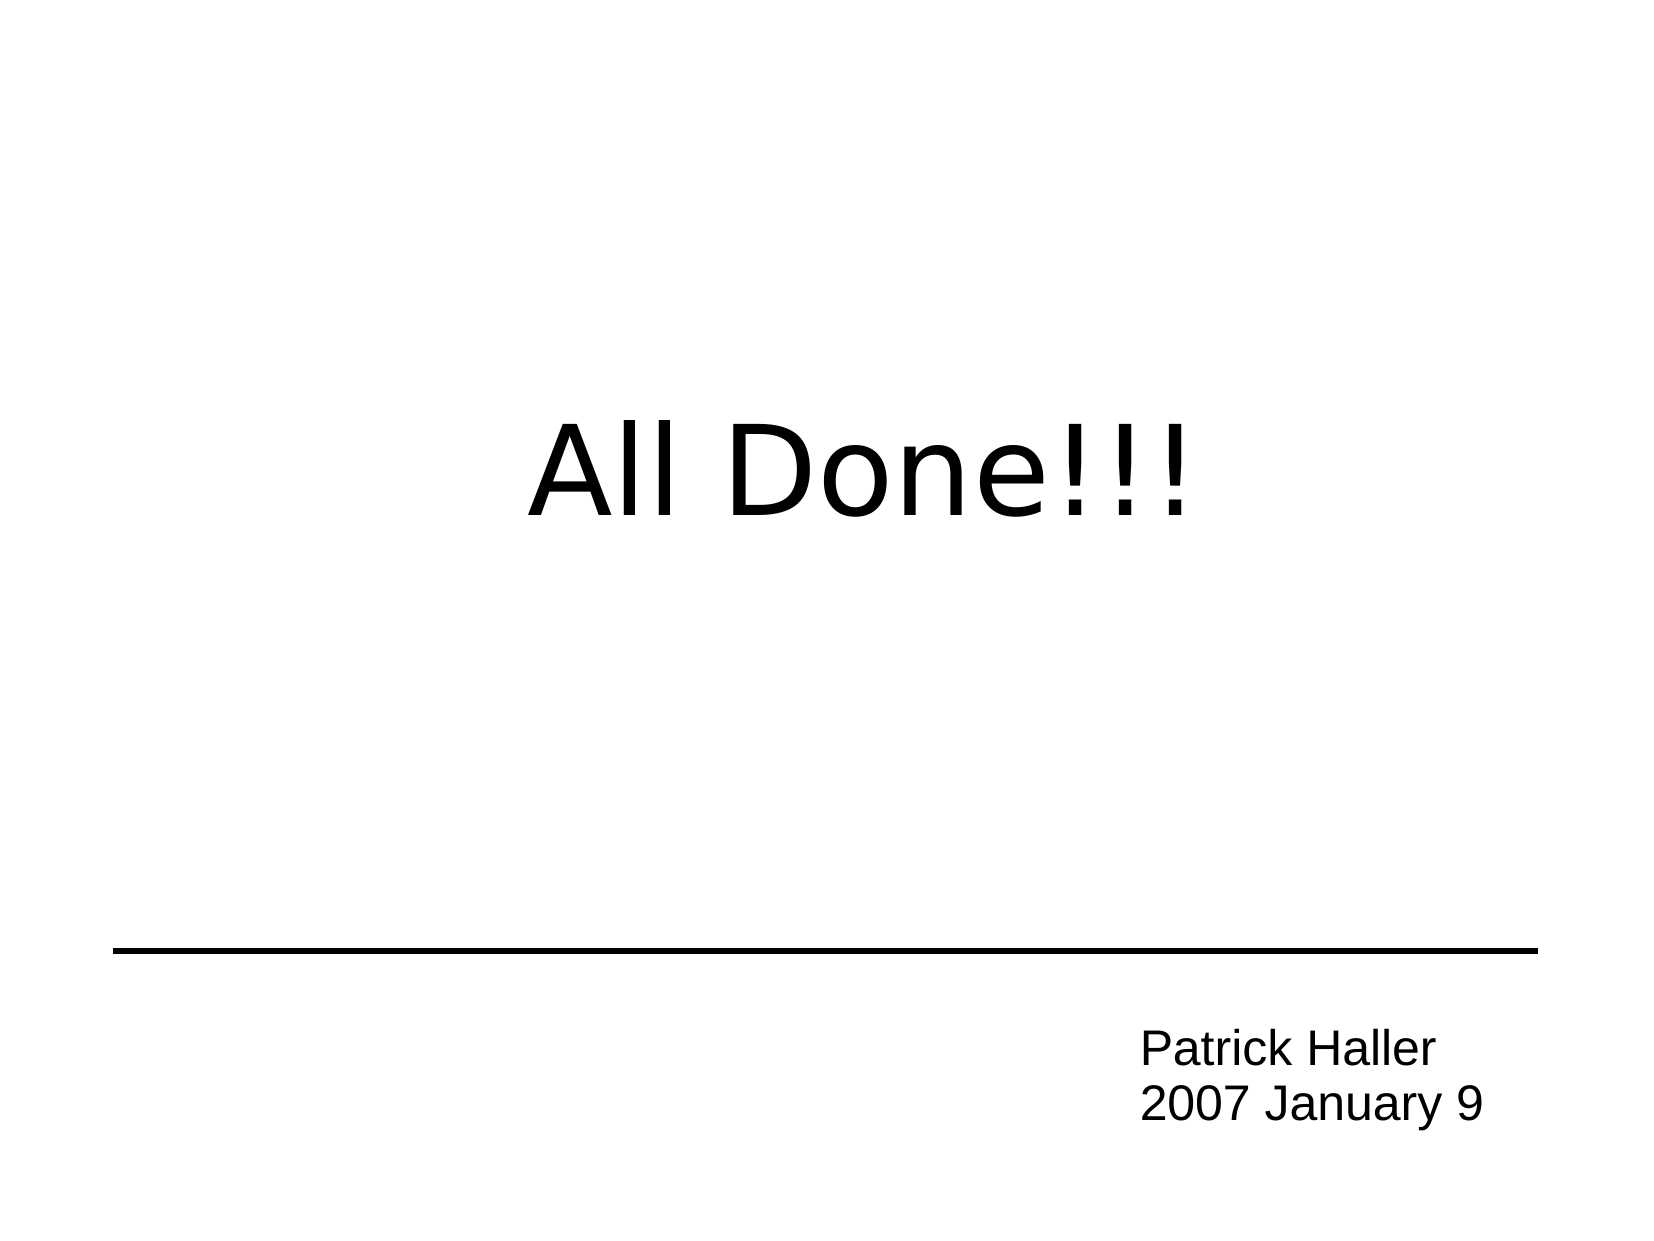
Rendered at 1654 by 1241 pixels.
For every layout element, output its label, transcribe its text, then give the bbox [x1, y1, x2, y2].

text_box Patrick Haller 2007 January 9 [1125, 1012, 1514, 1139]
text_box All Done!!! [512, 392, 1216, 553]
